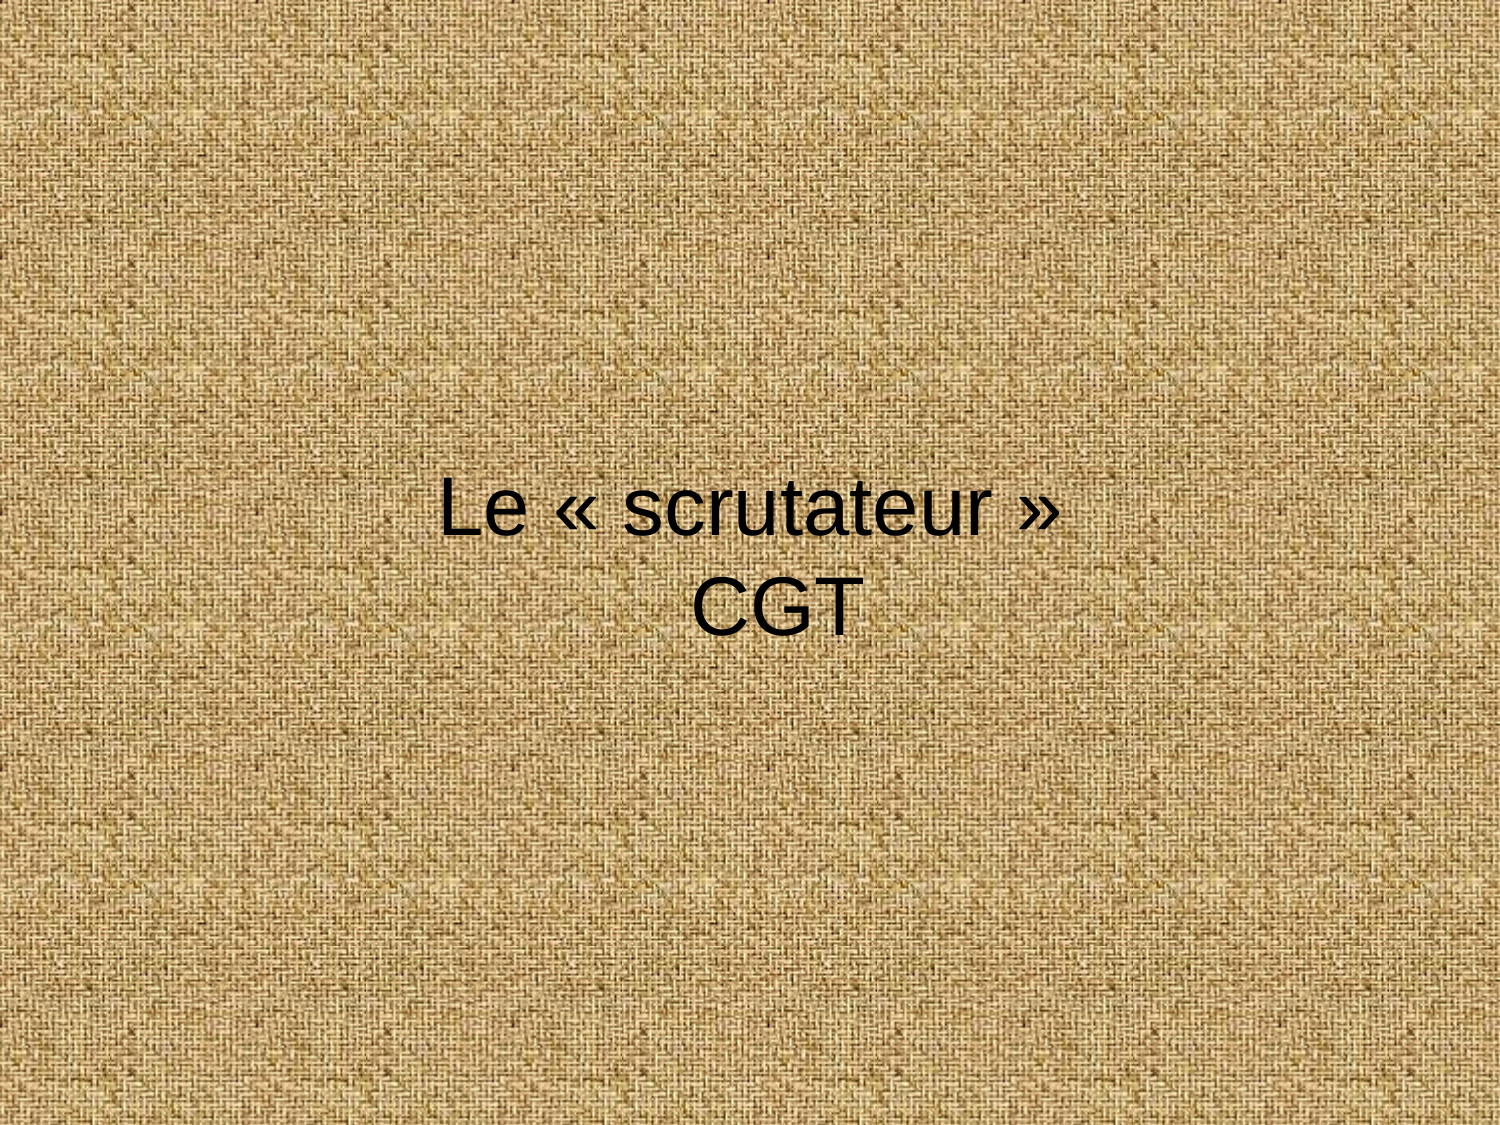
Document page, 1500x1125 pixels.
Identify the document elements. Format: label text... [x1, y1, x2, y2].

picture [0, 0, 1500, 1125]
text_box Le « scrutateur » CGT [383, 444, 1117, 660]
